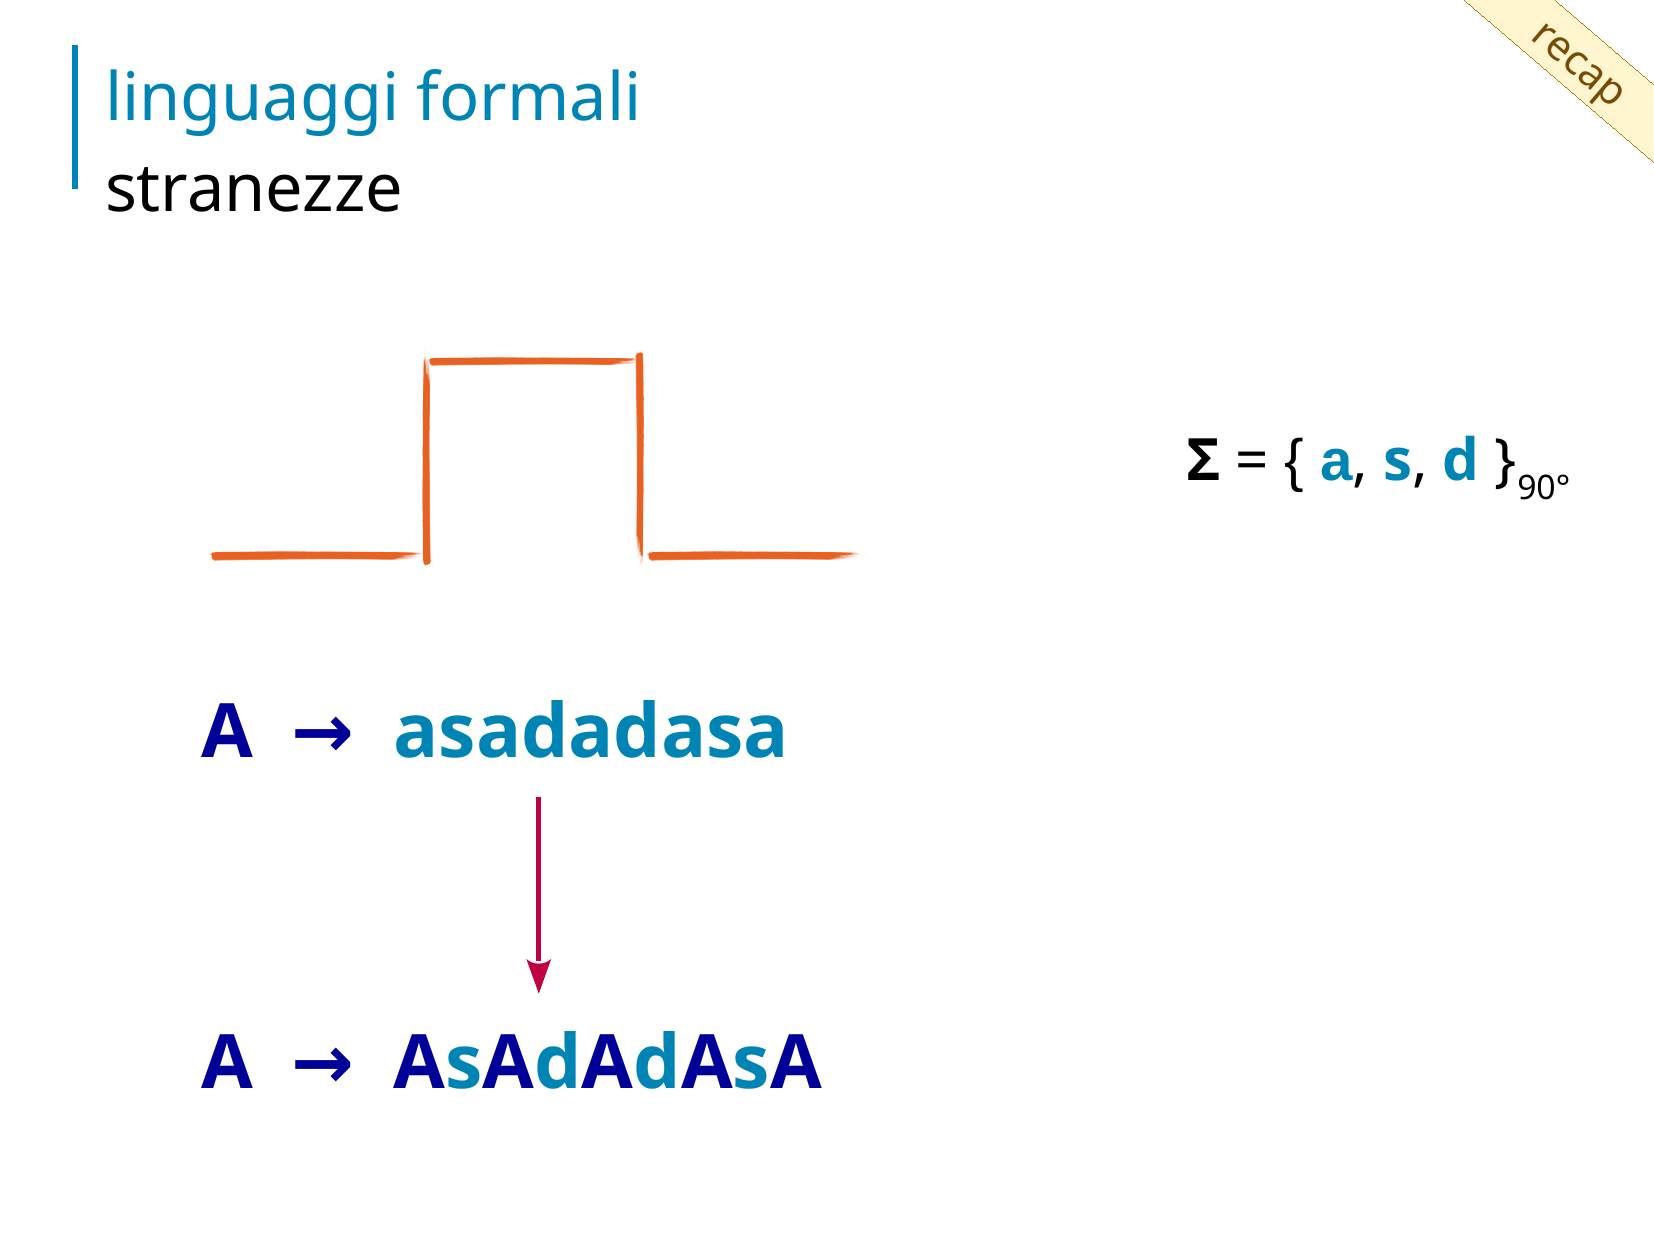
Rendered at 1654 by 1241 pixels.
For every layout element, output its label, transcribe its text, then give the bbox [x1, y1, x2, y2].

picture [647, 551, 868, 561]
text_box A → AsAdAdAsA [186, 993, 892, 1126]
title linguaggi formali stranezze [105, 49, 1571, 200]
text_box A → asadadasa [186, 660, 892, 798]
text_box Σ = { a, s, d }90° [1155, 410, 1602, 508]
text_box recap [1464, 0, 1654, 163]
picture [210, 345, 649, 572]
